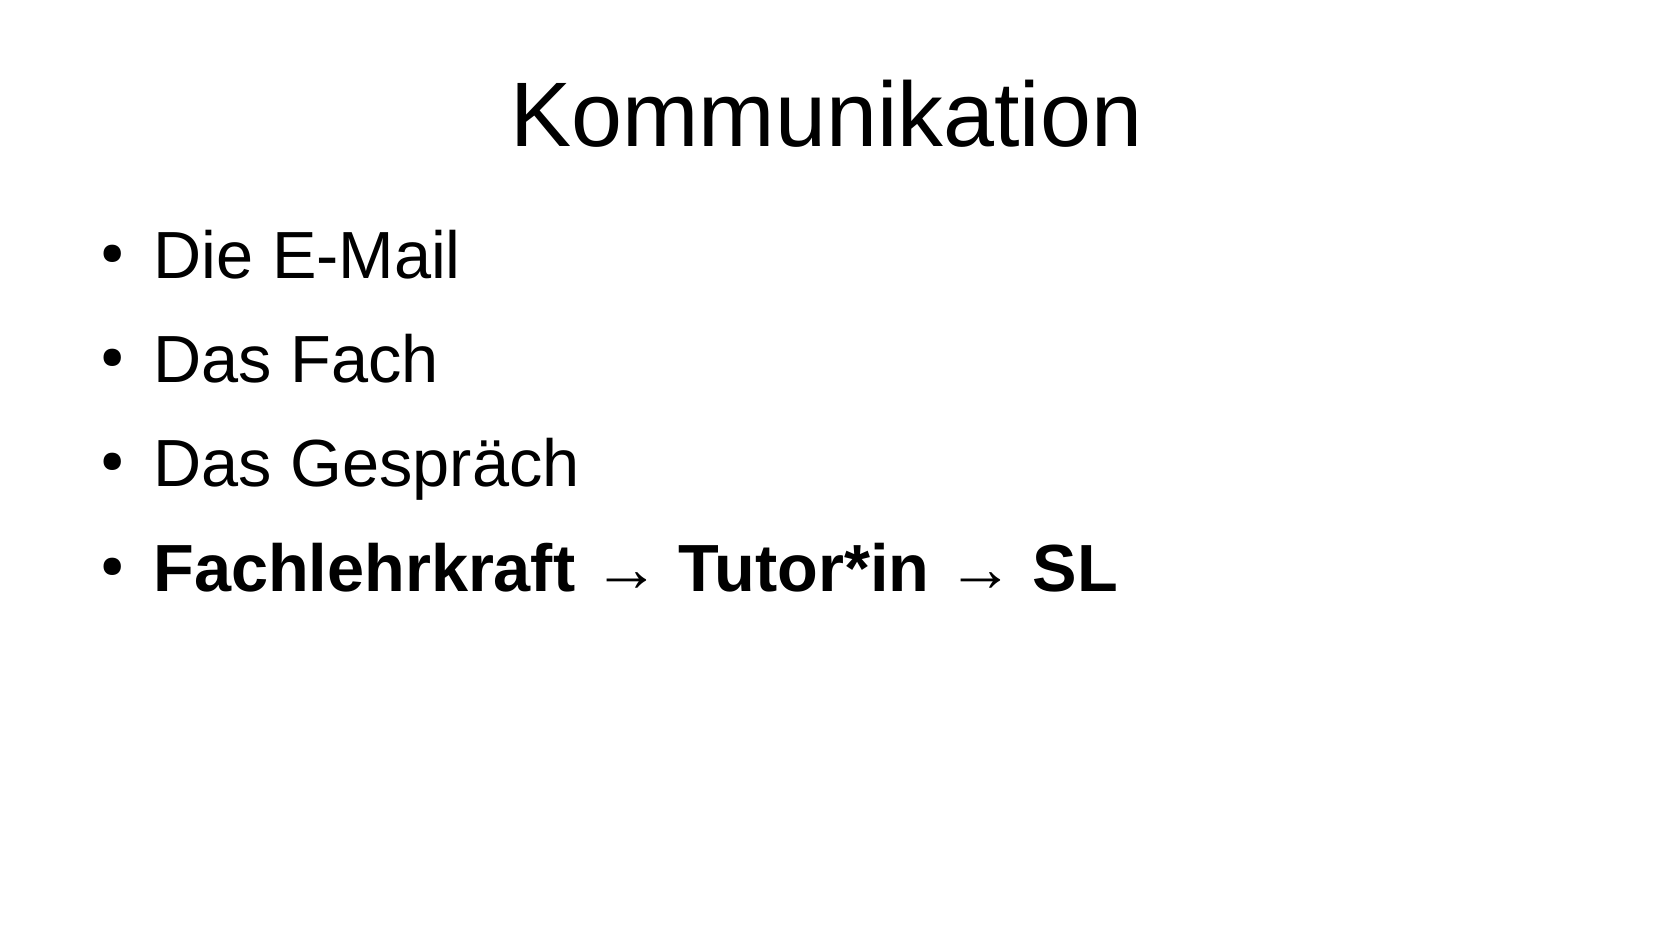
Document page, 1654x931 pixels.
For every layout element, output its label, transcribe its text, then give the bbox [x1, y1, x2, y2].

title Kommunikation [82, 37, 1571, 193]
list Die E-Mail Das Fach Das Gespräch Fachlehrkraft → Tutor*in → SL [82, 217, 1571, 758]
